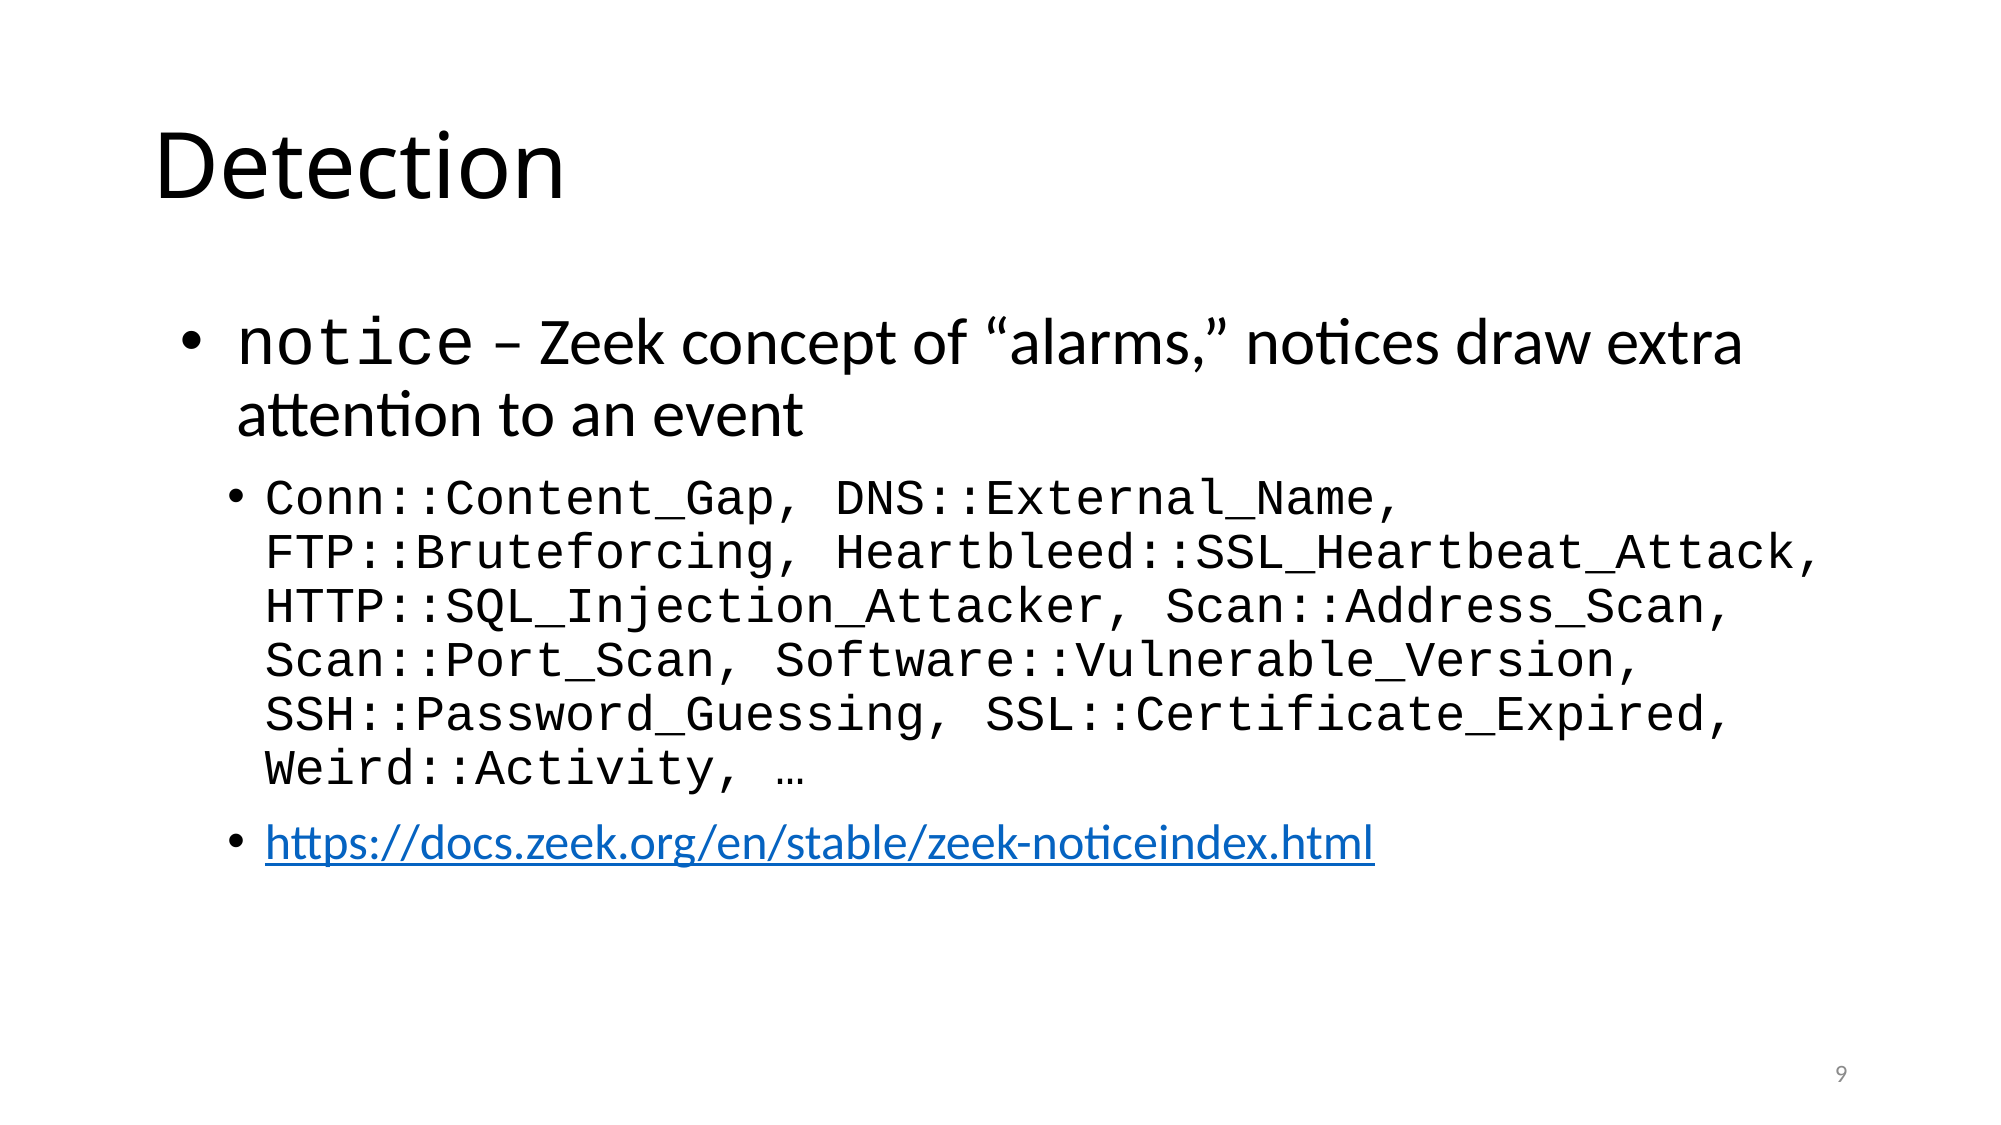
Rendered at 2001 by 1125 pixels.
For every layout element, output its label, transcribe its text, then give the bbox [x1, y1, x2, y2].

title Detection [137, 59, 1863, 278]
slide_number <number> [1412, 1042, 1863, 1103]
list notice – Zeek concept of “alarms,” notices draw extra attention to an event Conn::Content_Gap, DNS::External_Name, FTP::Bruteforcing, Heartbleed::SSL_Heartbeat_Attack, HTTP::SQL_Injection_Attacker, Scan::Address_Scan, Scan::Port_Scan, Software::Vulnerable_Version, SSH::Password_Guessing, SSL::Certificate_Expired, Weird::Activity, … https://docs.zeek.org/en/stable/zeek-noticeindex.html [137, 299, 1863, 1014]
